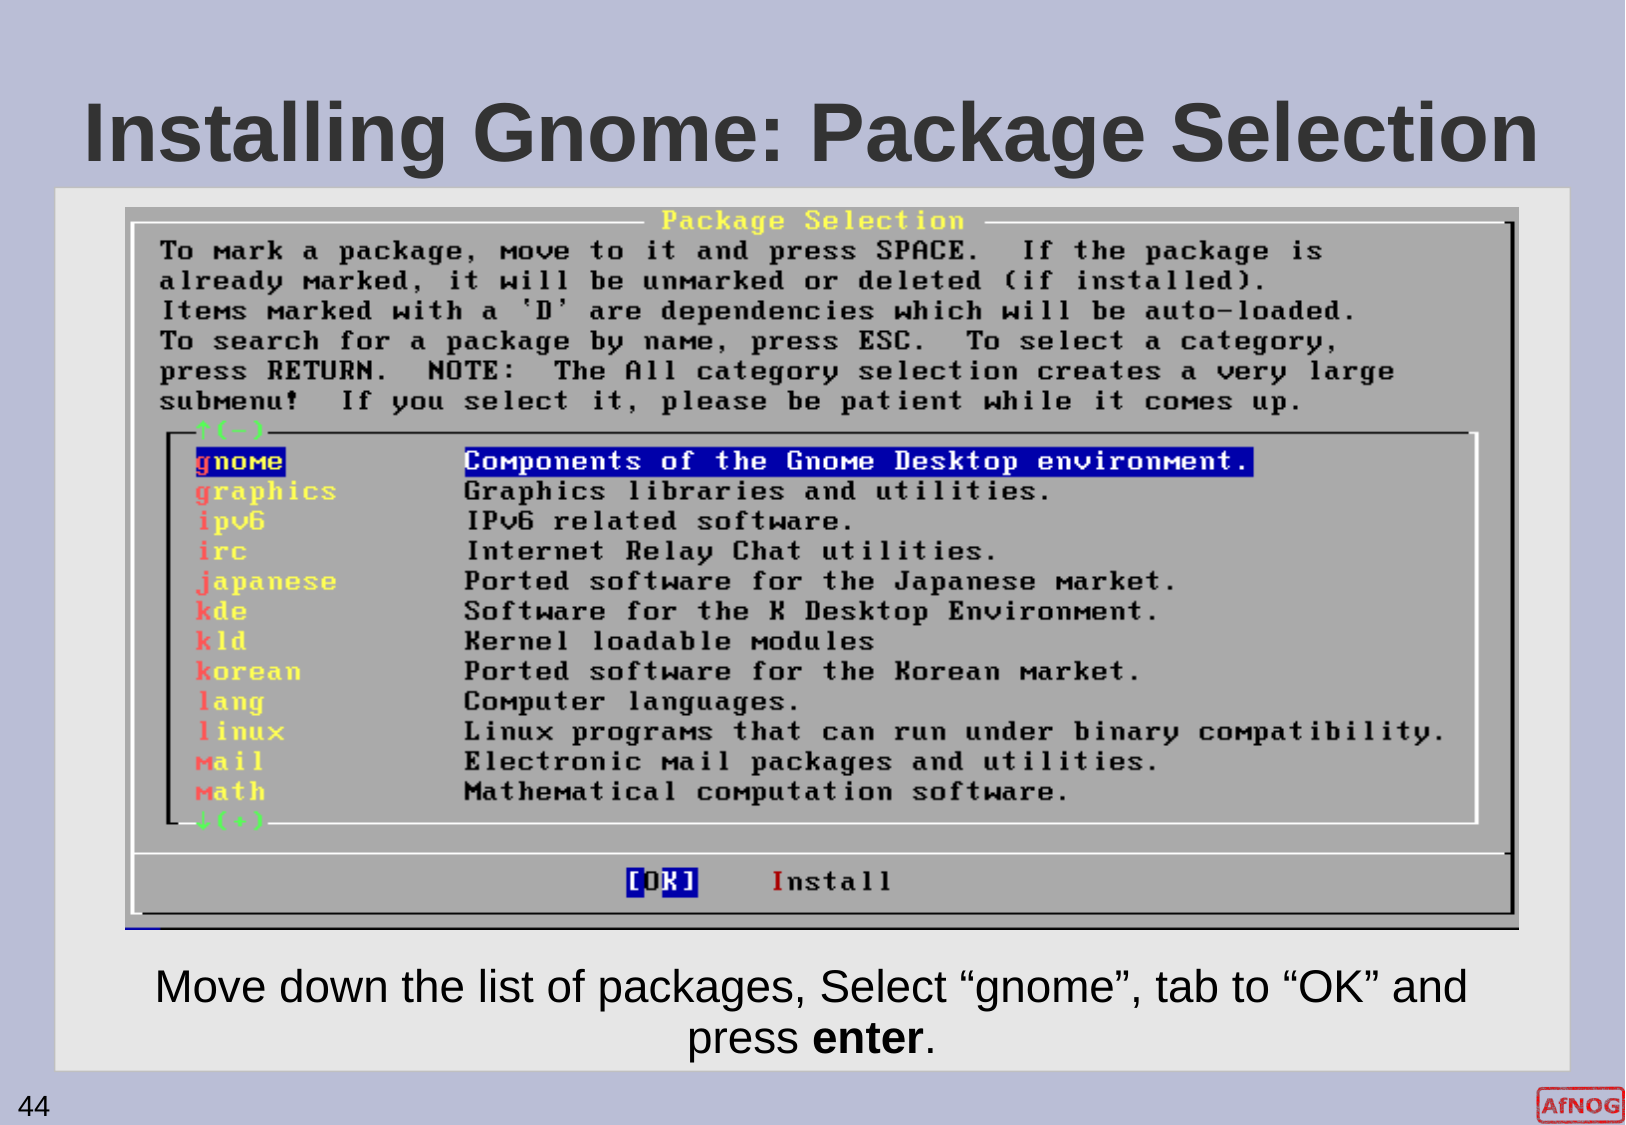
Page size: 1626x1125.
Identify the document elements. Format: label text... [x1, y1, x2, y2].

picture [125, 207, 1519, 930]
text_box Installing Gnome: Package Selection [54, 51, 1571, 207]
picture [1535, 1085, 1626, 1125]
text_box Move down the list of packages, Select “gnome”, tab to “OK” and press enter. [118, 950, 1506, 1017]
